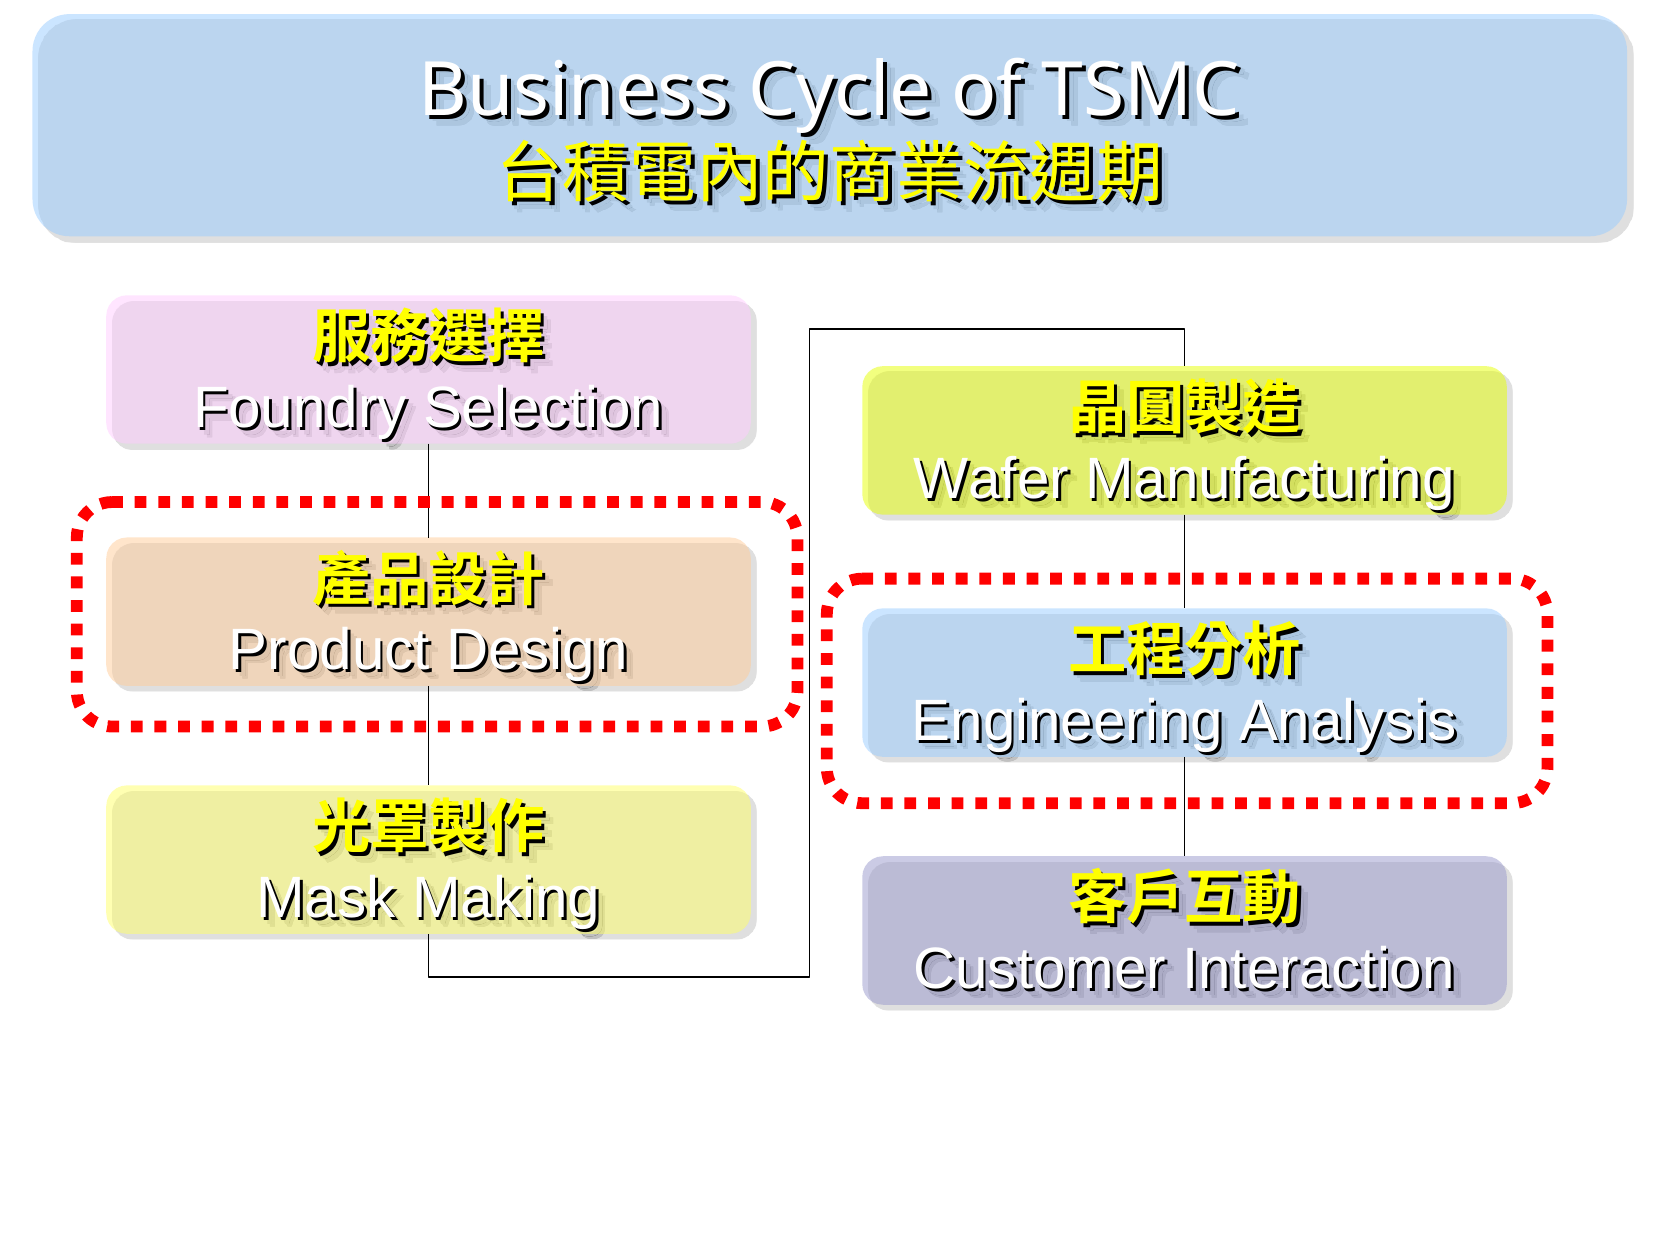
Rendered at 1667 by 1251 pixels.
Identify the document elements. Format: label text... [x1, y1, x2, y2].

text_box Business Cycle of TSMC 台積電內的商業流週期 [32, 14, 1628, 237]
text_box 客戶互動 Customer Interaction [862, 856, 1507, 1005]
text_box 晶圓製造 Wafer Manufacturing [862, 366, 1507, 515]
text_box 工程分析 Engineering Analysis [862, 608, 1507, 757]
text_box 光罩製作 Mask Making [106, 785, 751, 934]
text_box 服務選擇 Foundry Selection [106, 295, 751, 444]
text_box 產品設計 Product Design [106, 537, 751, 686]
